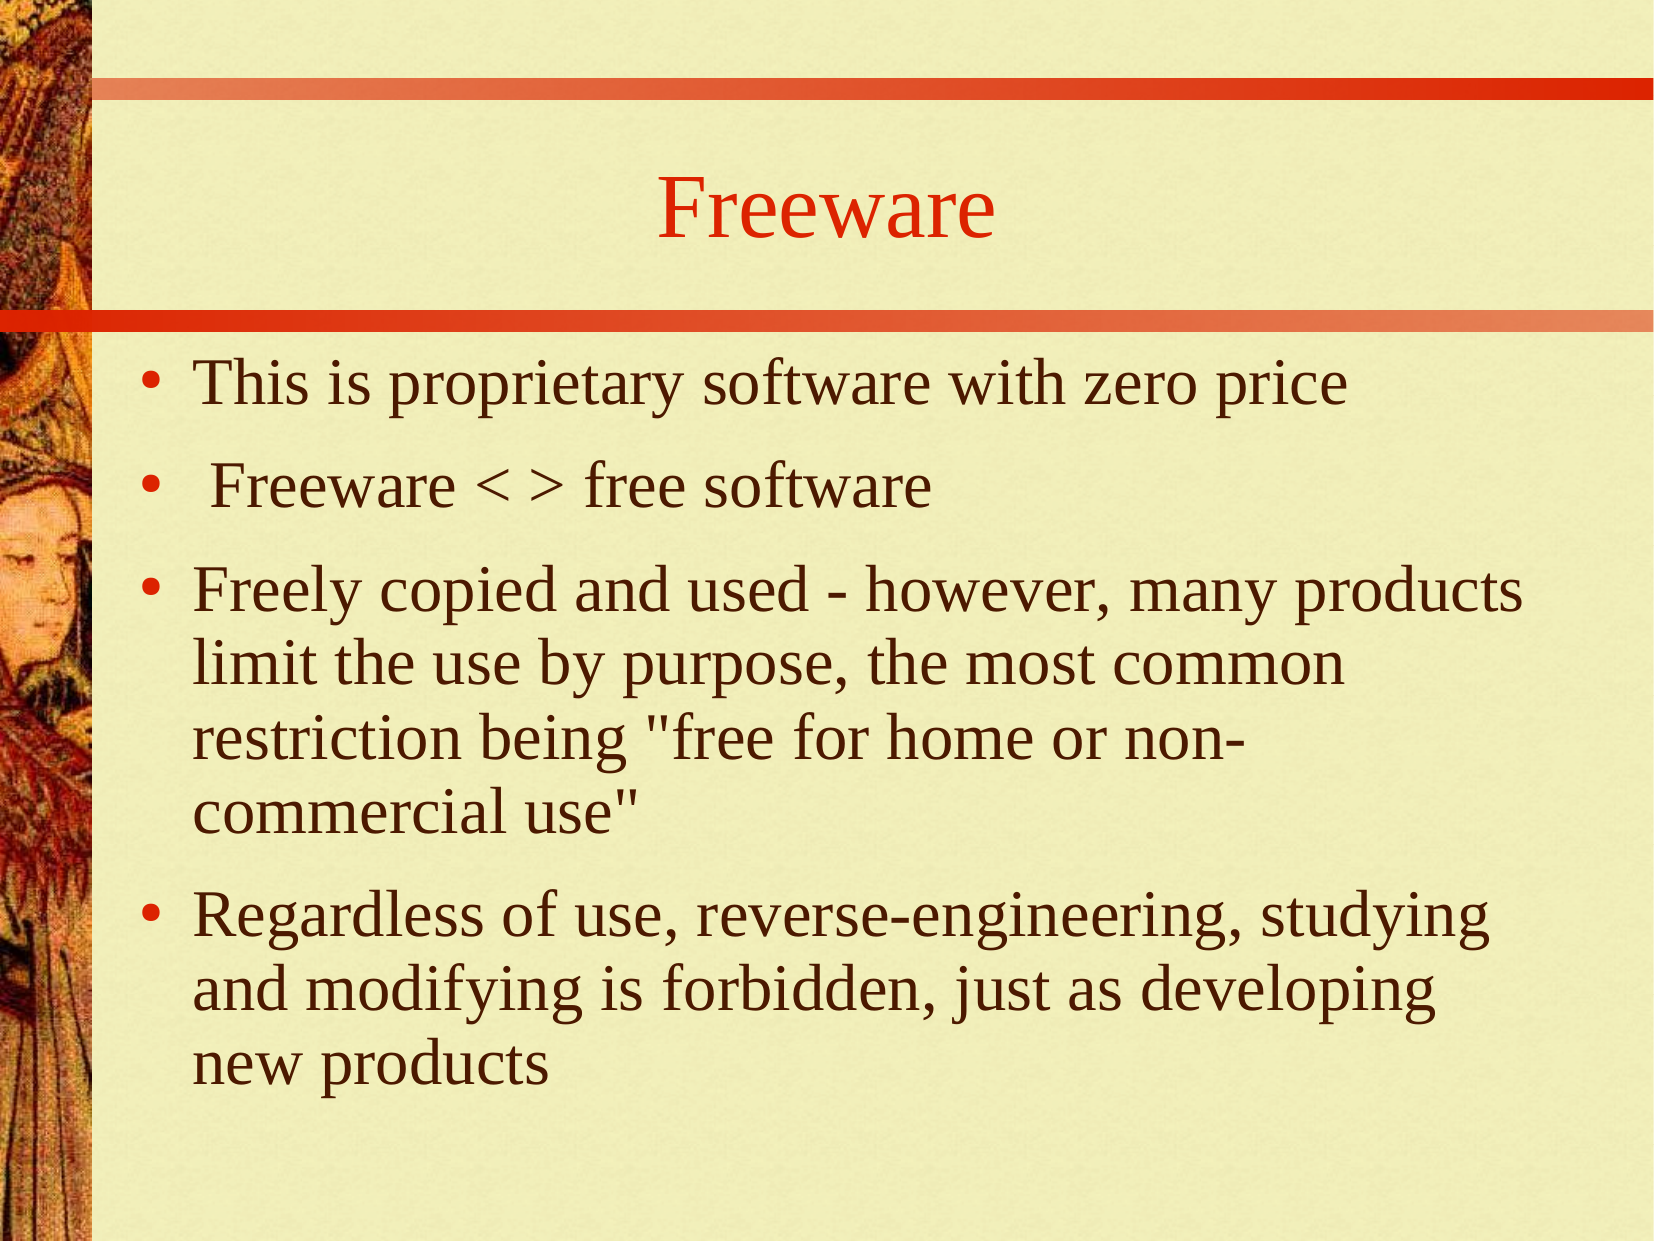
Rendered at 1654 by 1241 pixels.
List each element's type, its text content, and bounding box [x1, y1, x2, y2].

picture [0, 0, 1654, 310]
list This is proprietary software with zero price Freeware < > free software Freely copied and used - however, many products limit the use by purpose, the most common restriction being "free for home or non-commercial use" Regardless of use, reverse-engineering, studying and modifying is forbidden, just as developing new products [121, 344, 1534, 1127]
title Freeware [121, 102, 1534, 311]
picture [0, 332, 1654, 1241]
